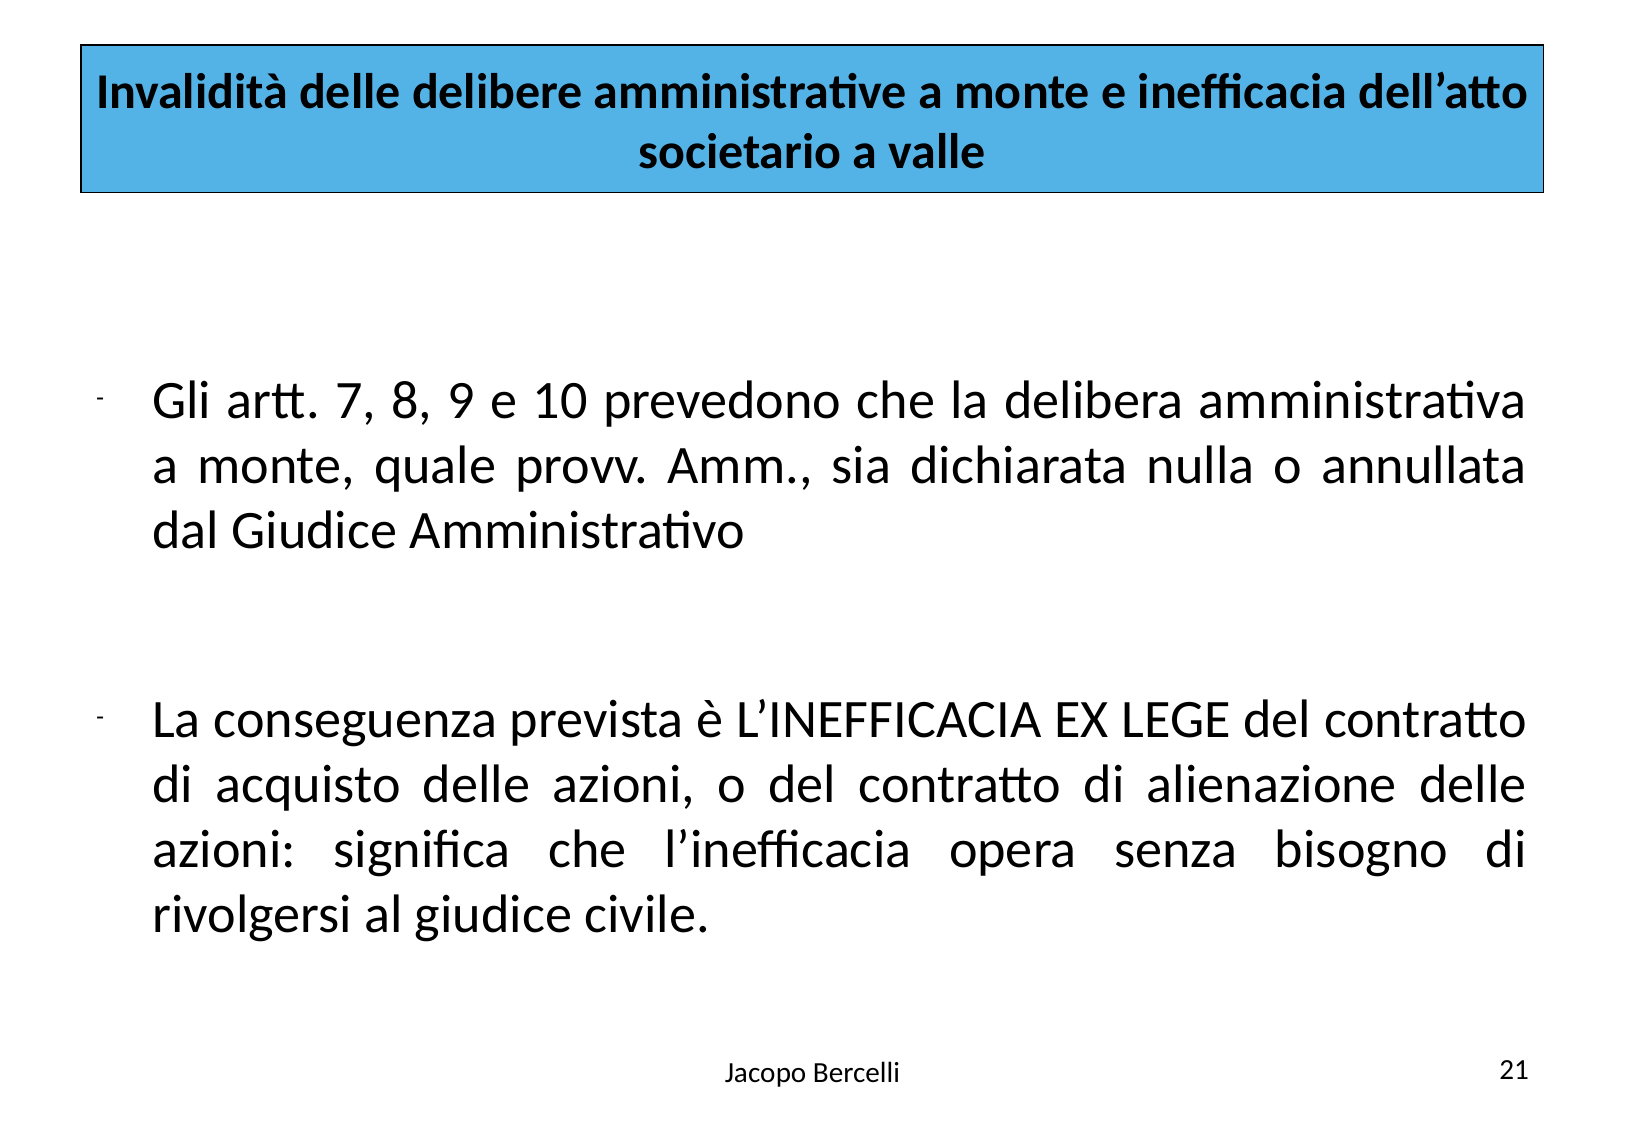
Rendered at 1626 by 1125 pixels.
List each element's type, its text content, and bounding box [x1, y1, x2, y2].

title Invalidità delle delibere amministrative a monte e inefficacia dell’atto societario a valle [81, 45, 1544, 193]
list Gli artt. 7, 8, 9 e 10 prevedono che la delibera amministrativa a monte, quale provv. Amm., sia dichiarata nulla o annullata dal Giudice Amministrativo La conseguenza prevista è L’INEFFICACIA EX LEGE del contratto di acquisto delle azioni, o del contratto di alienazione delle azioni: significa che l’inefficacia opera senza bisogno di rivolgersi al giudice civile. [81, 262, 1544, 1005]
slide_number <numero> [1164, 1042, 1544, 1103]
text_box Jacopo Bercelli [633, 1046, 992, 1097]
